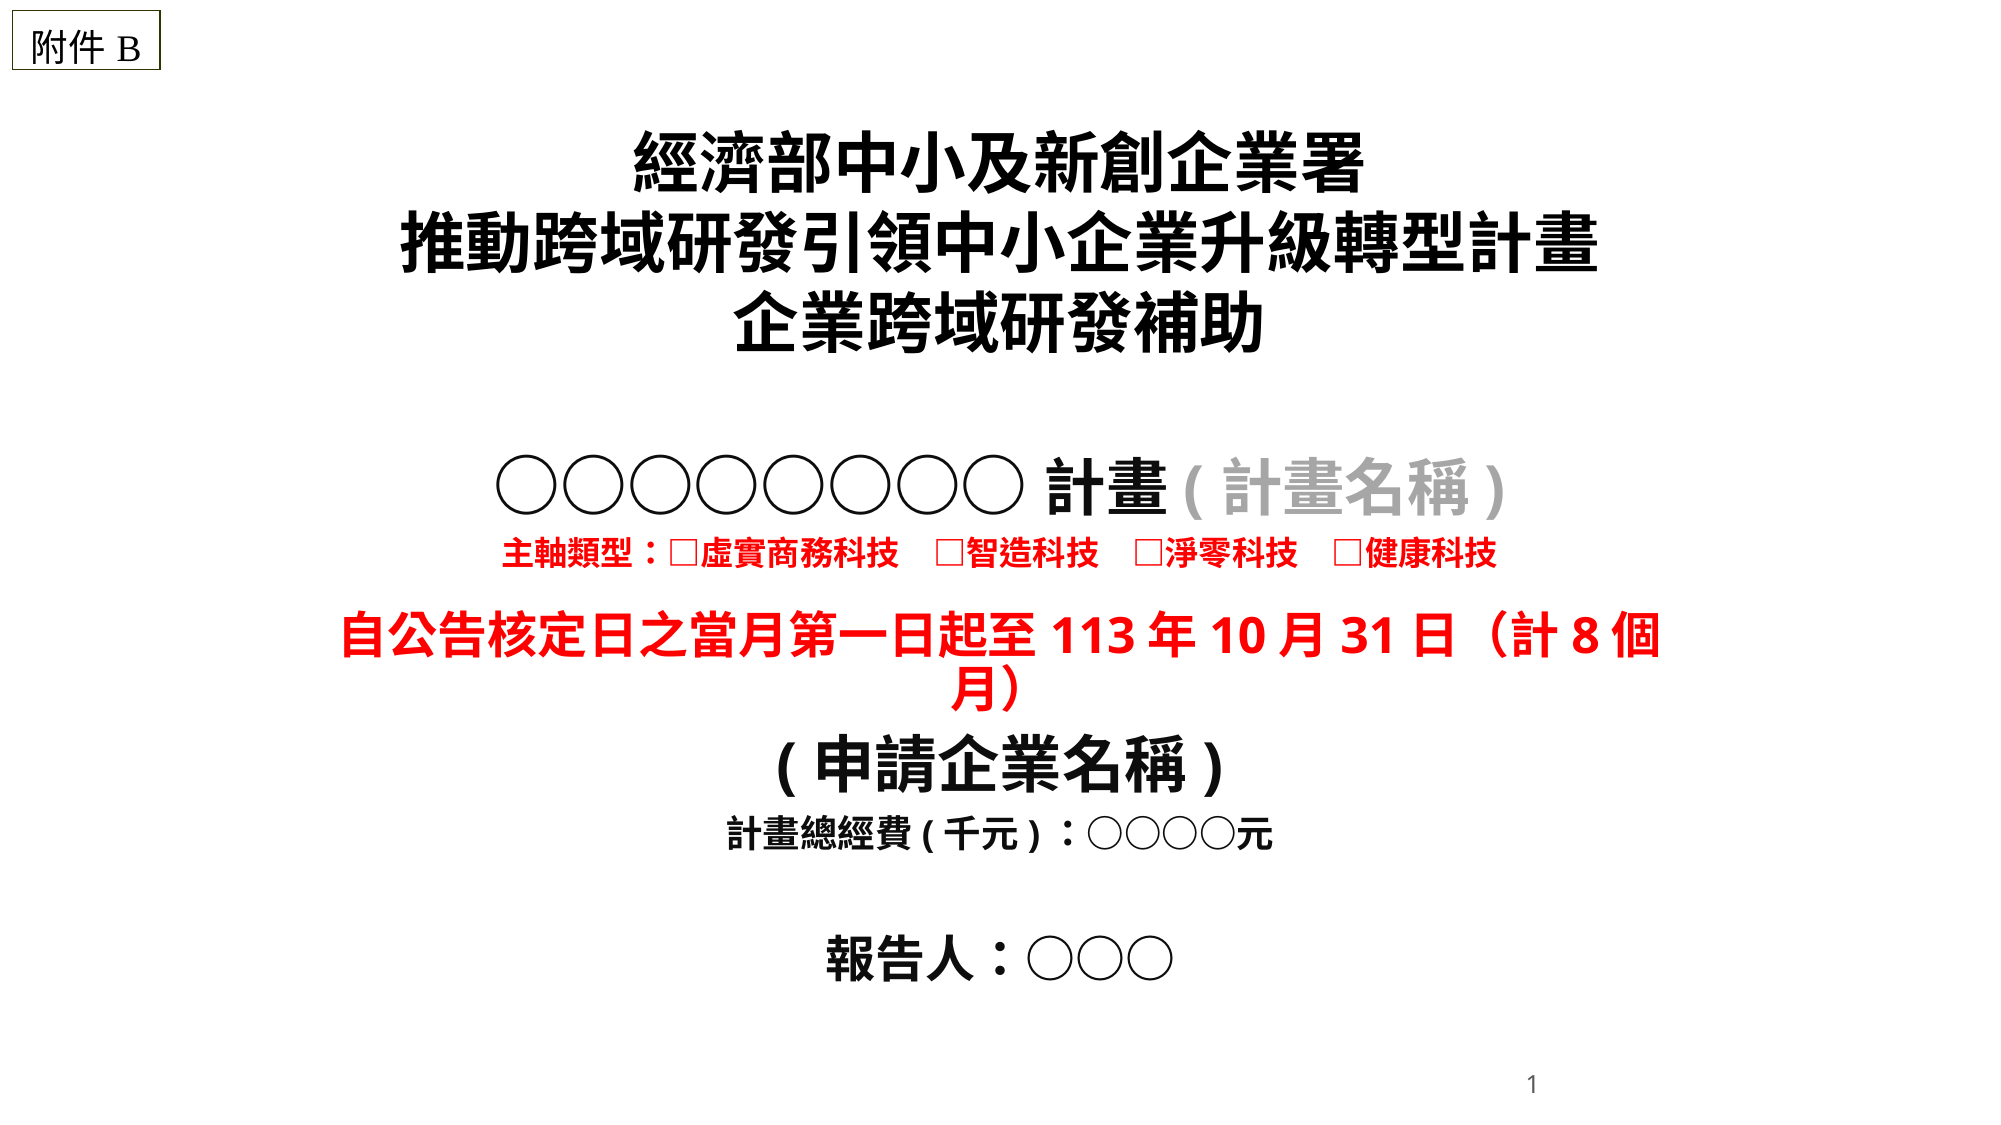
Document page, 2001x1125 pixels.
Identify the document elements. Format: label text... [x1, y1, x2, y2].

text_box ○○○○○○○○計畫(計畫名稱) 主軸類型：□虛實商務科技 □智造科技 □淨零科技 □健康科技 自公告核定日之當月第一日起至113年10月31日（計8個月） (申請企業名稱) 計畫總經費(千元)：○○○○元 報告人：○○○ [297, 445, 1703, 933]
text_box 經濟部中小及新創企業署 推動跨域研發引領中小企業升級轉型計畫 企業跨域研發補助 [332, 105, 1668, 445]
text_box <編號> [1510, 1061, 1961, 1097]
text_box 附件B [12, 10, 161, 70]
